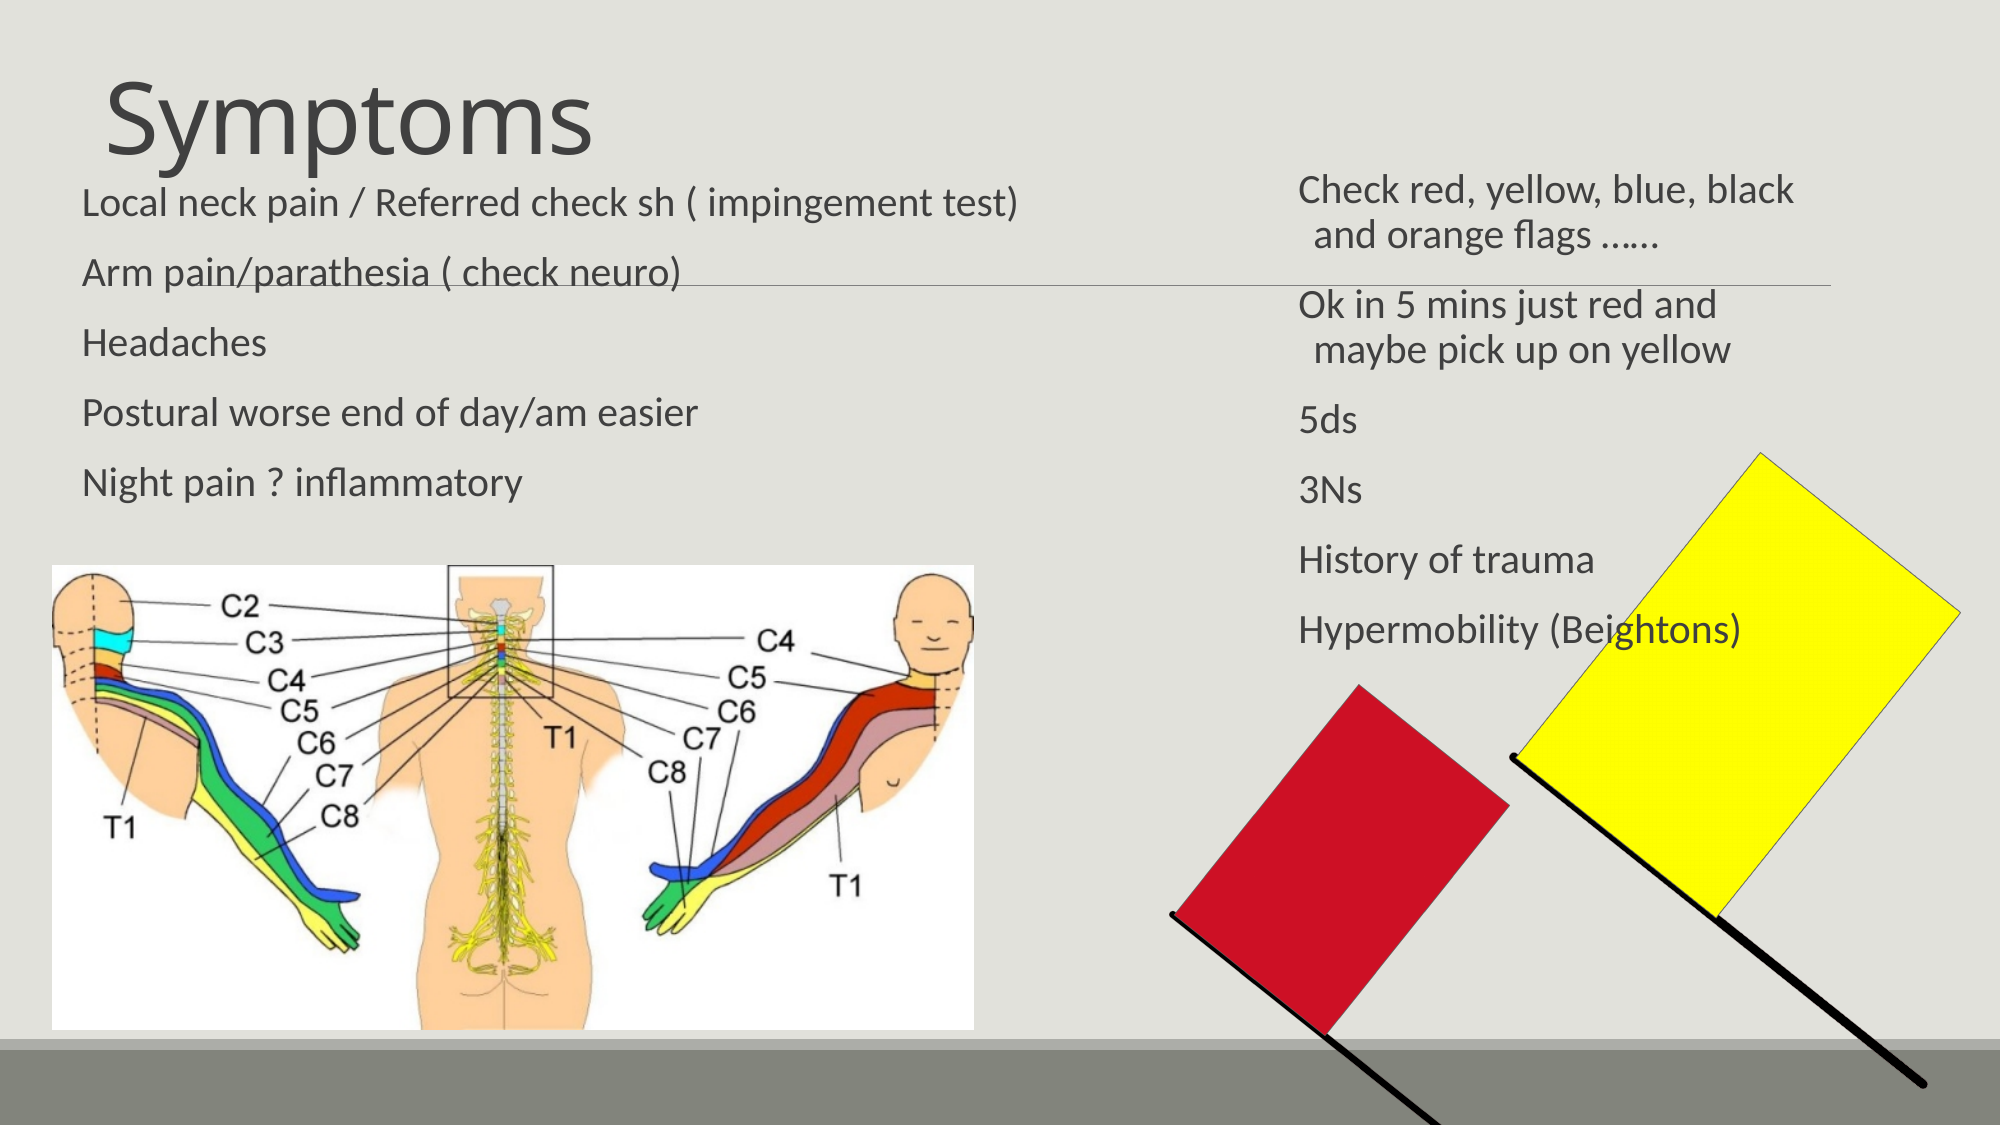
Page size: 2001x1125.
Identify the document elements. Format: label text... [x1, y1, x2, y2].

picture [52, 565, 974, 1030]
list Check red, yellow, blue, black and orange flags …… Ok in 5 mins just red and maybe pick up on yellow 5ds 3Ns History of trauma Hypermobility (Beightons) [1283, 159, 1831, 820]
picture [1169, 452, 1961, 1125]
list Local neck pain / Referred check sh ( impingement test) Arm pain/parathesia ( check neuro) Headaches Postural worse end of day/am easier Night pain ? inflammatory [66, 172, 1099, 833]
title Symptoms [89, 0, 849, 172]
